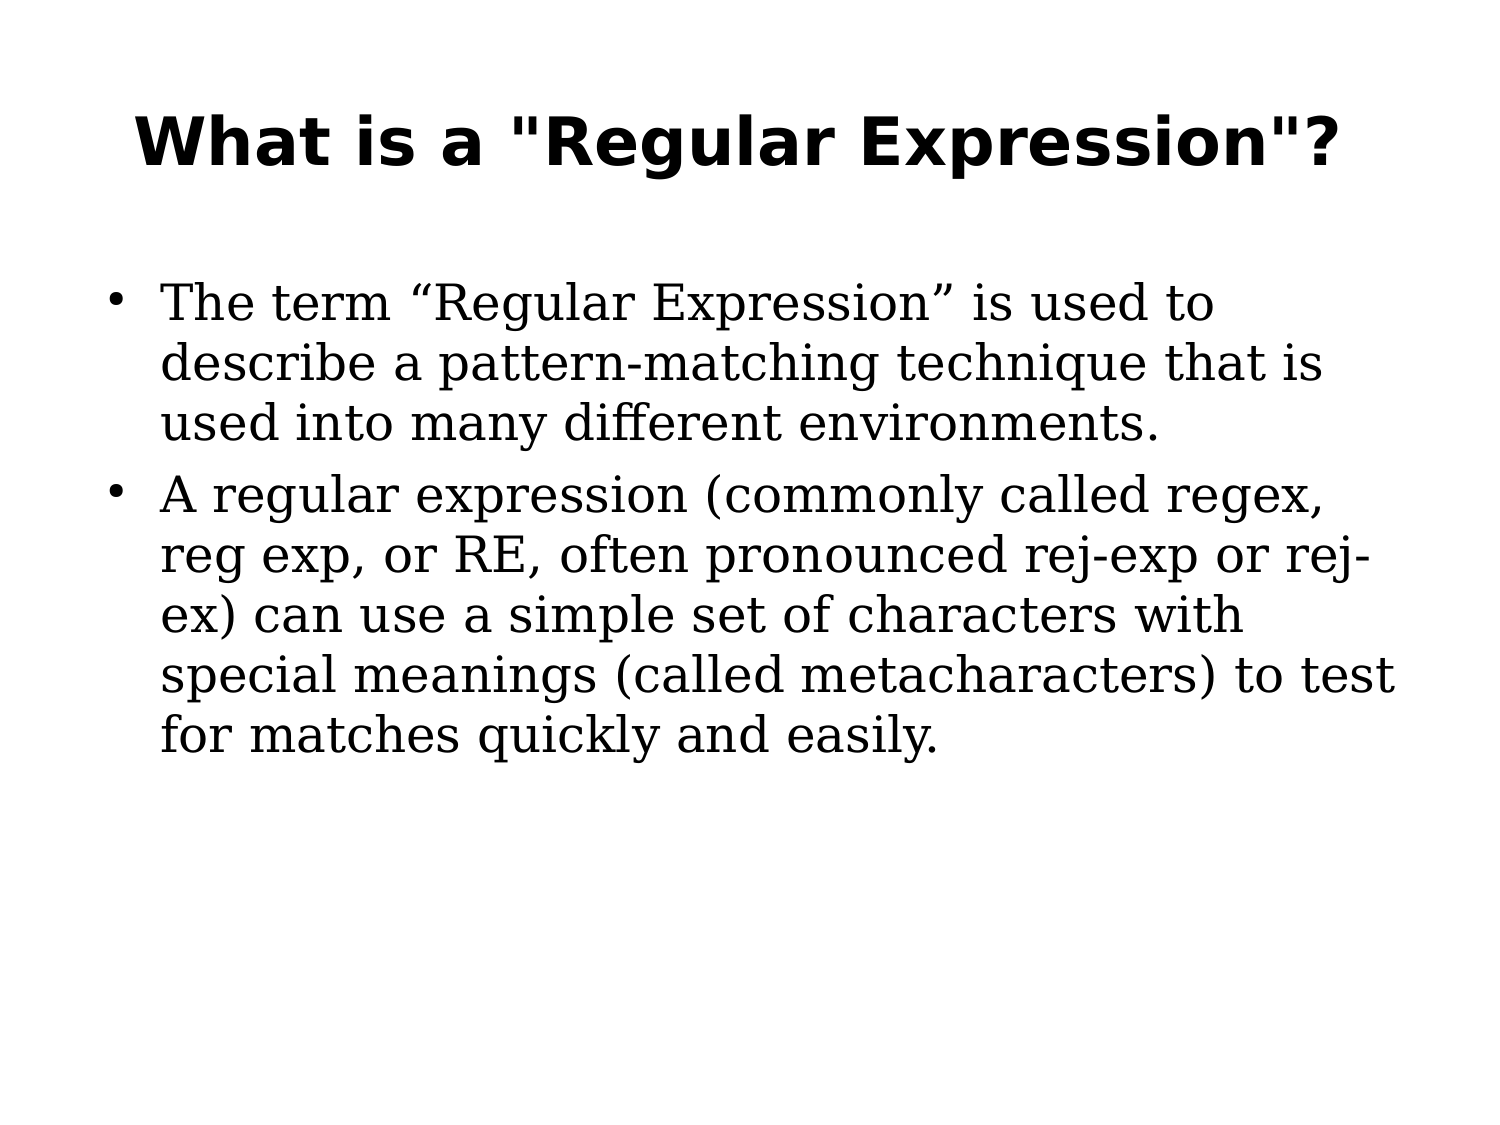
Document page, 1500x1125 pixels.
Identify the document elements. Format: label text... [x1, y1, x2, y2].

title What is a "Regular Expression"? [75, 45, 1426, 233]
list The term “Regular Expression” is used to describe a pattern-matching technique that is used into many different environments. A regular expression (commonly called regex, reg exp, or RE, often pronounced rej-exp or rej-ex) can use a simple set of characters with special meanings (called metacharacters) to test for matches quickly and easily. [75, 262, 1426, 1006]
